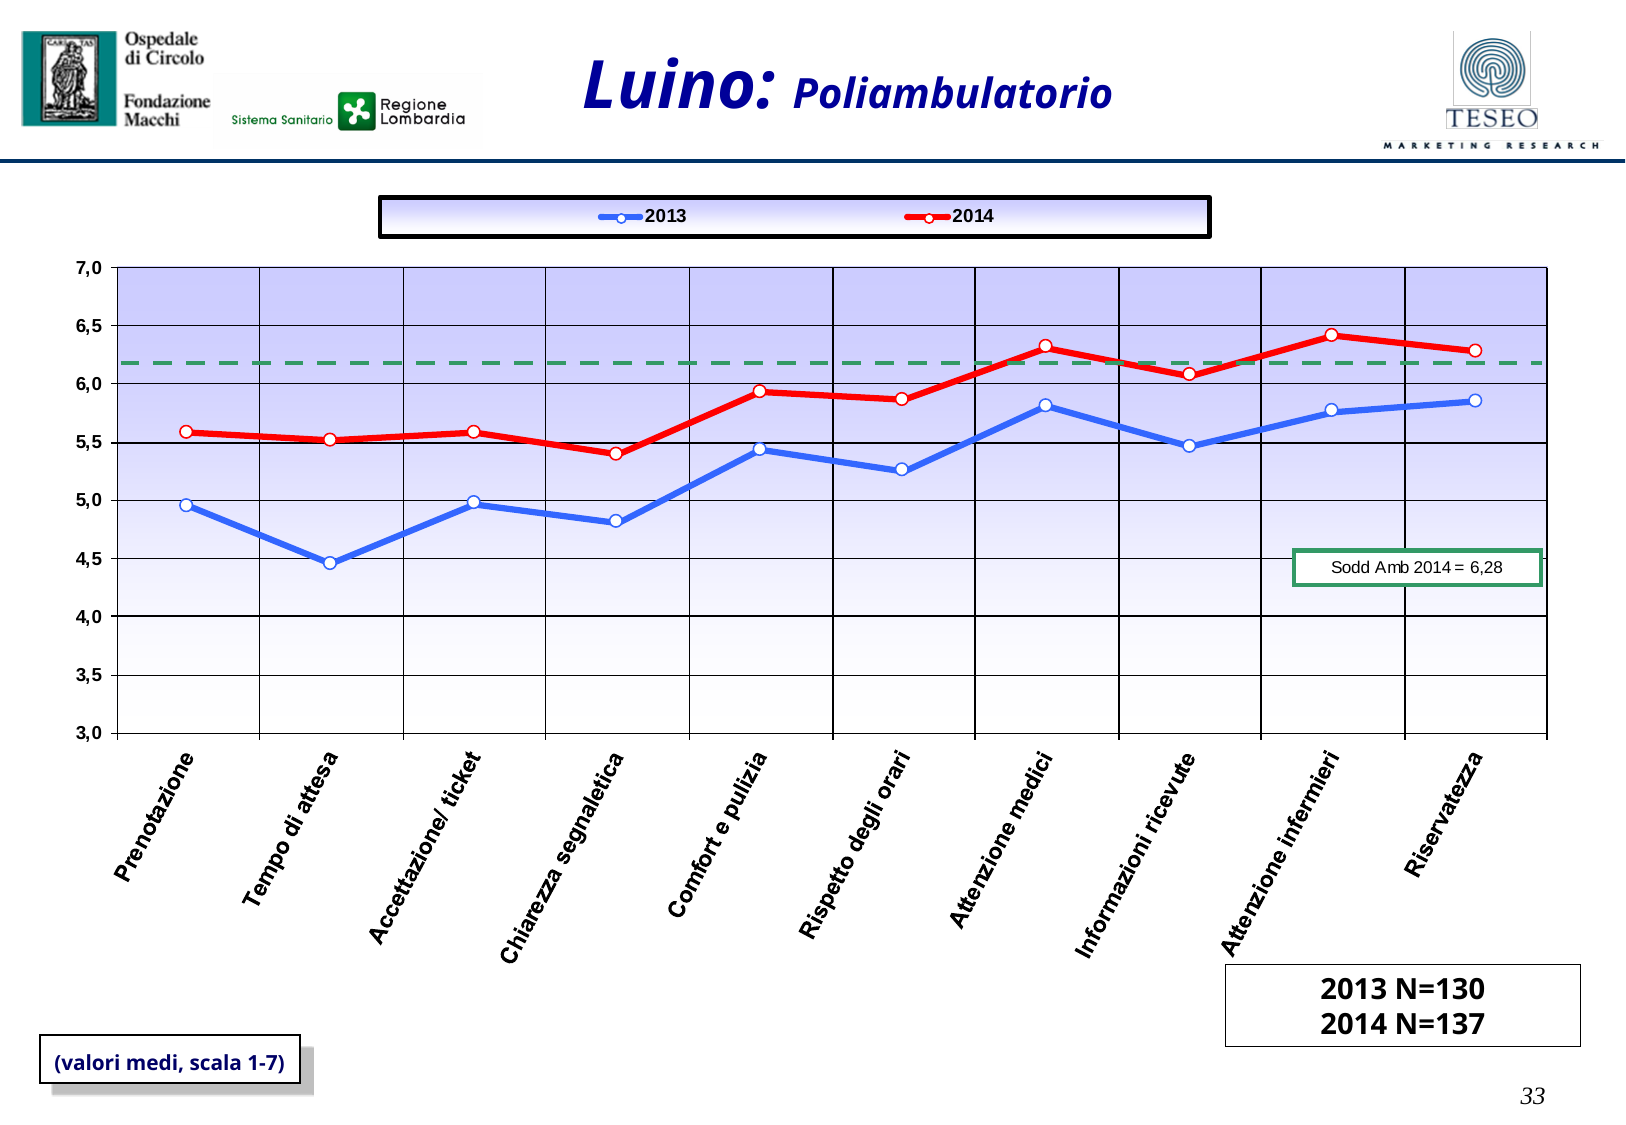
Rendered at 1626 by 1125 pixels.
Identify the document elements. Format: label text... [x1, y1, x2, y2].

picture [21, 31, 483, 149]
picture [1381, 31, 1604, 149]
text_box 2013 N=130 2014 N=137 [1225, 964, 1581, 1047]
text_box Luino: Poliambulatorio [304, 18, 1392, 144]
picture [46, 184, 1564, 1125]
